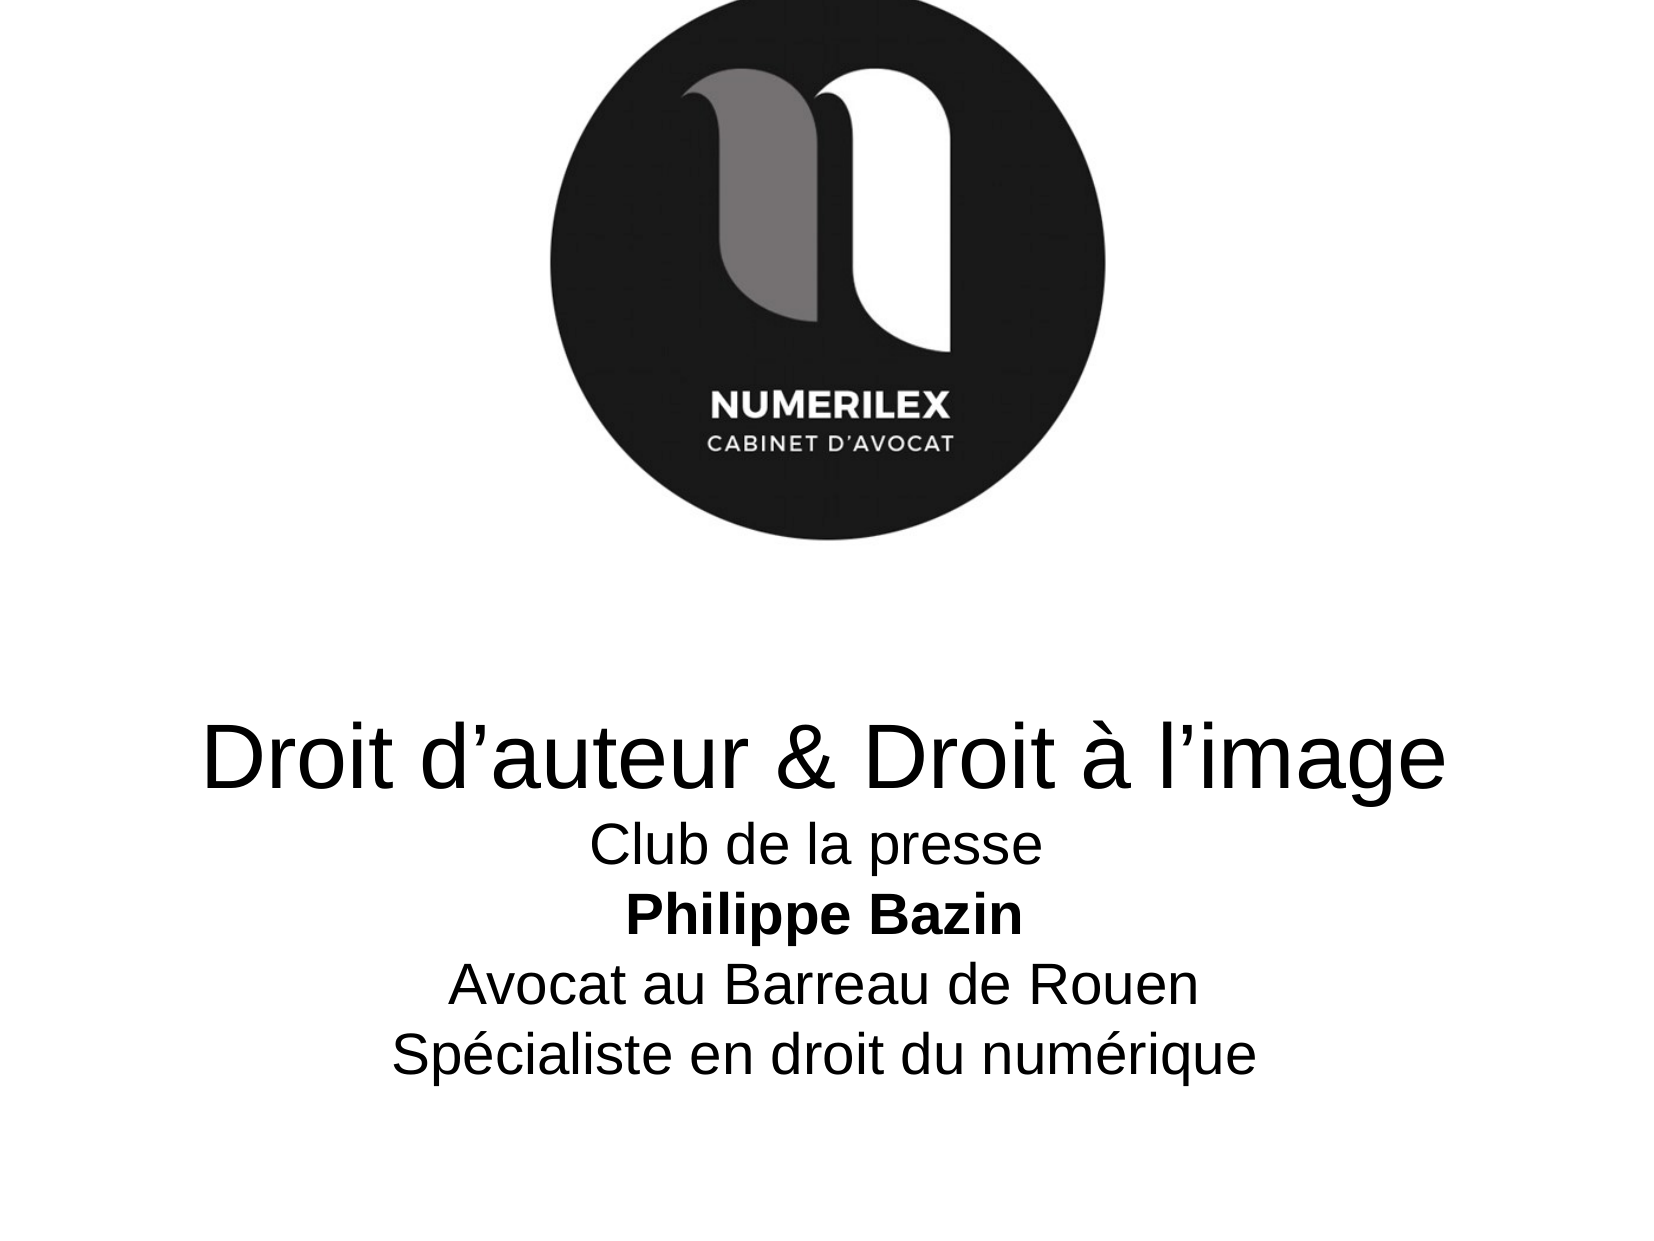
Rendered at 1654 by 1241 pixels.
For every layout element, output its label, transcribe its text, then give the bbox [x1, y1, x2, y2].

title Droit d’auteur & Droit à l’image Club de la presse Philippe Bazin Avocat au Barreau de Rouen Spécialiste en droit du numérique [137, 696, 1513, 867]
picture [0, 0, 1654, 1134]
